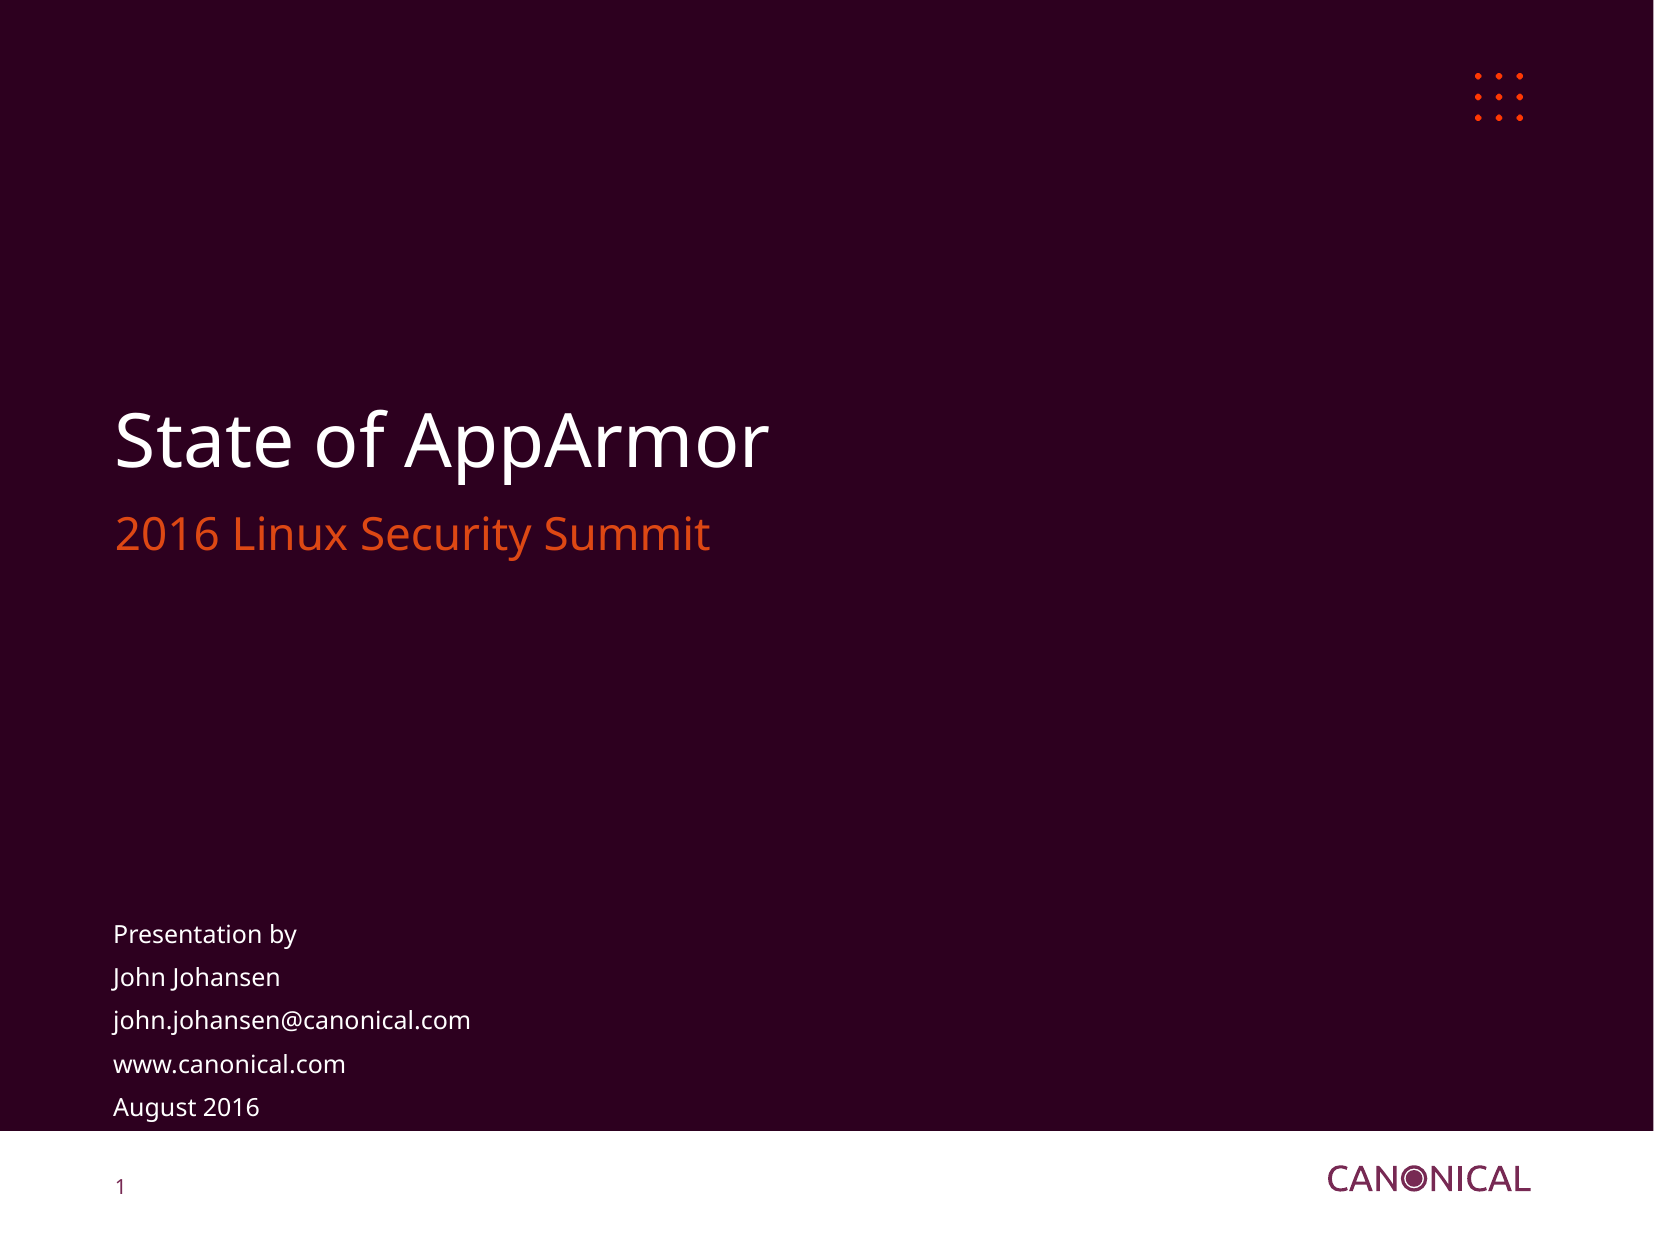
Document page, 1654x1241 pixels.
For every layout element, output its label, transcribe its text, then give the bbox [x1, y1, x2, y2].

list Presentation by John Johansen john.johansen@canonical.com www.canonical.com August 2016 [113, 913, 817, 1171]
picture [0, 0, 1654, 1131]
title State of AppArmor 2016 Linux Security Summit [114, 293, 1293, 637]
